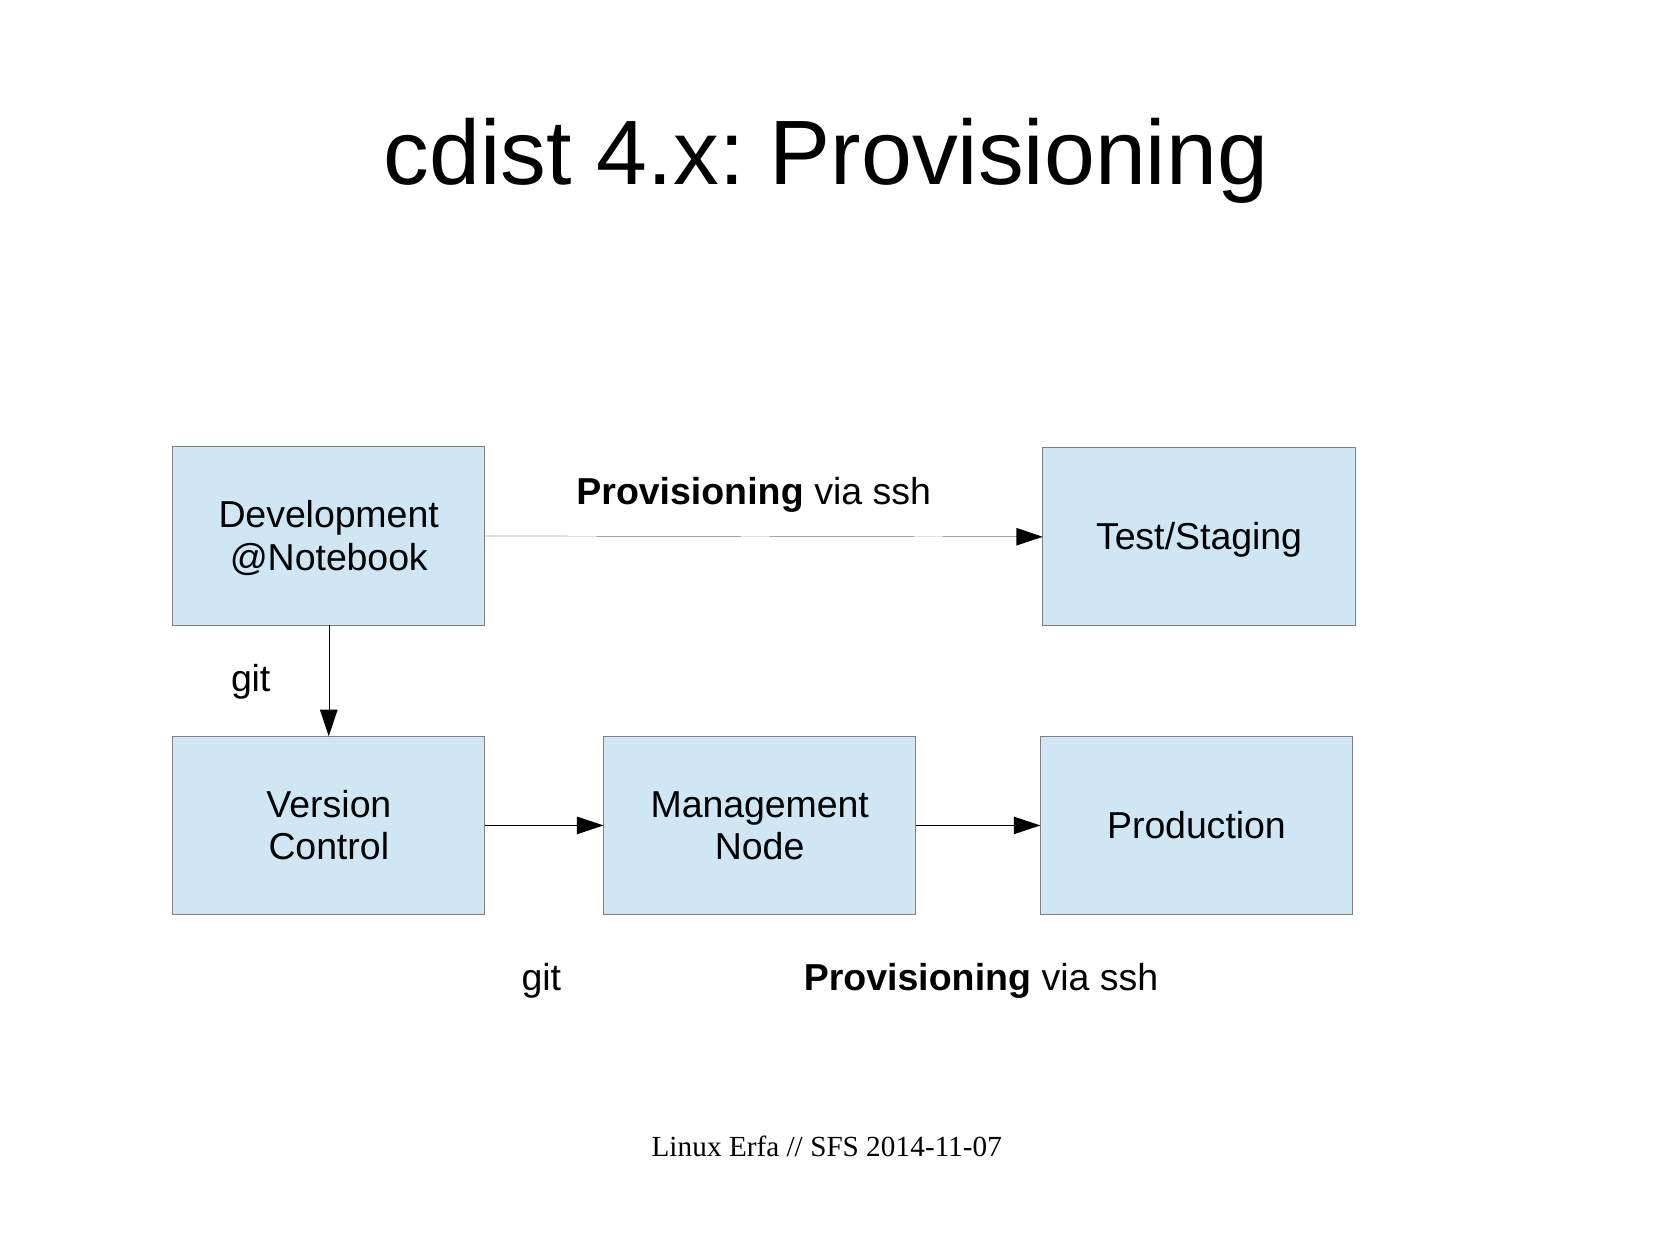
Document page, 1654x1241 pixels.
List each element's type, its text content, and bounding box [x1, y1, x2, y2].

text_box git [216, 649, 286, 707]
text_box Version Control [172, 736, 485, 915]
text_box Management Node [603, 736, 916, 915]
title cdist 4.x: Provisioning [82, 49, 1571, 257]
text_box git [506, 948, 577, 1006]
text_box Production [1040, 736, 1353, 915]
text_box Development @Notebook [172, 446, 485, 626]
text_box Provisioning via ssh [789, 948, 1294, 1006]
text_box Test/Staging [1042, 447, 1356, 626]
text_box Provisioning via ssh [561, 463, 1066, 521]
